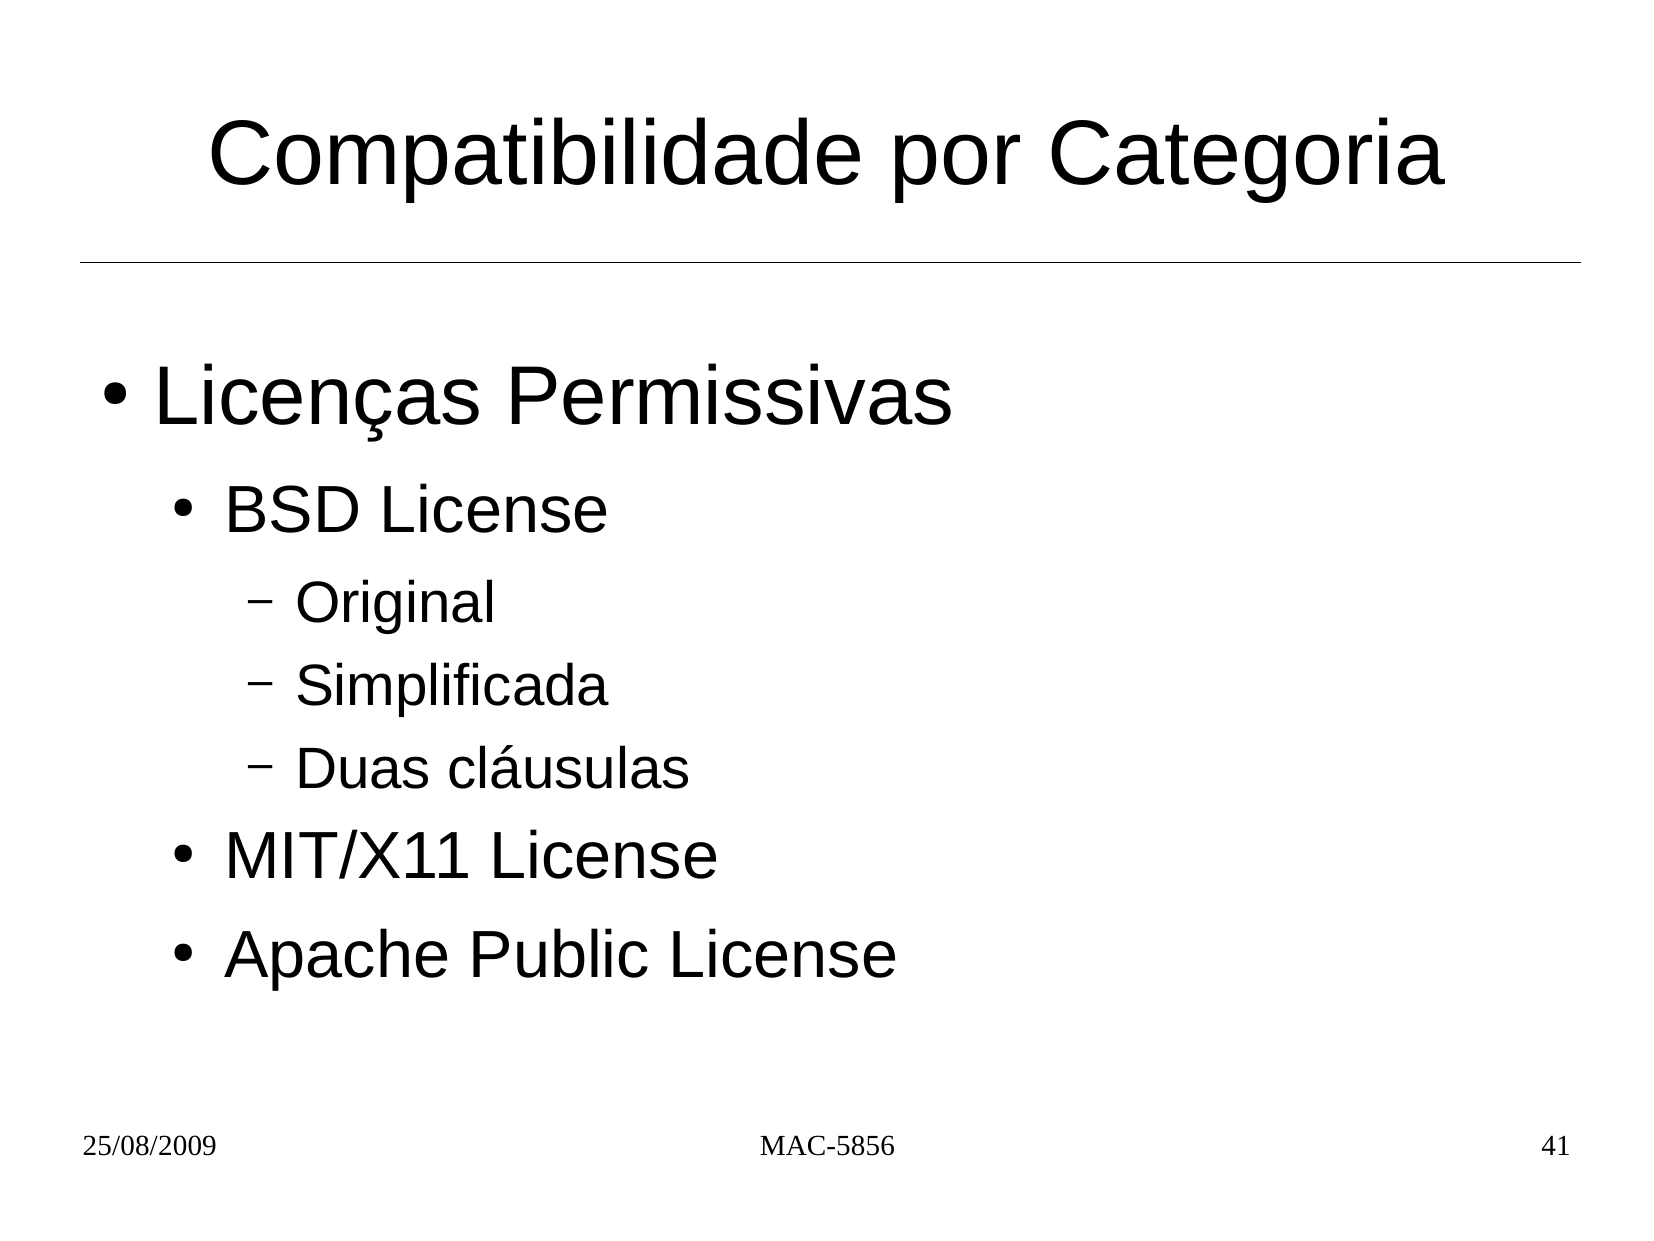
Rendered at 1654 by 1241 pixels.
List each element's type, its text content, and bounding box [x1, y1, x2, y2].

title Compatibilidade por Categoria [82, 56, 1571, 250]
list Licenças Permissivas BSD License Original Simplificada Duas cláusulas MIT/X11 License Apache Public License [82, 349, 1571, 1095]
